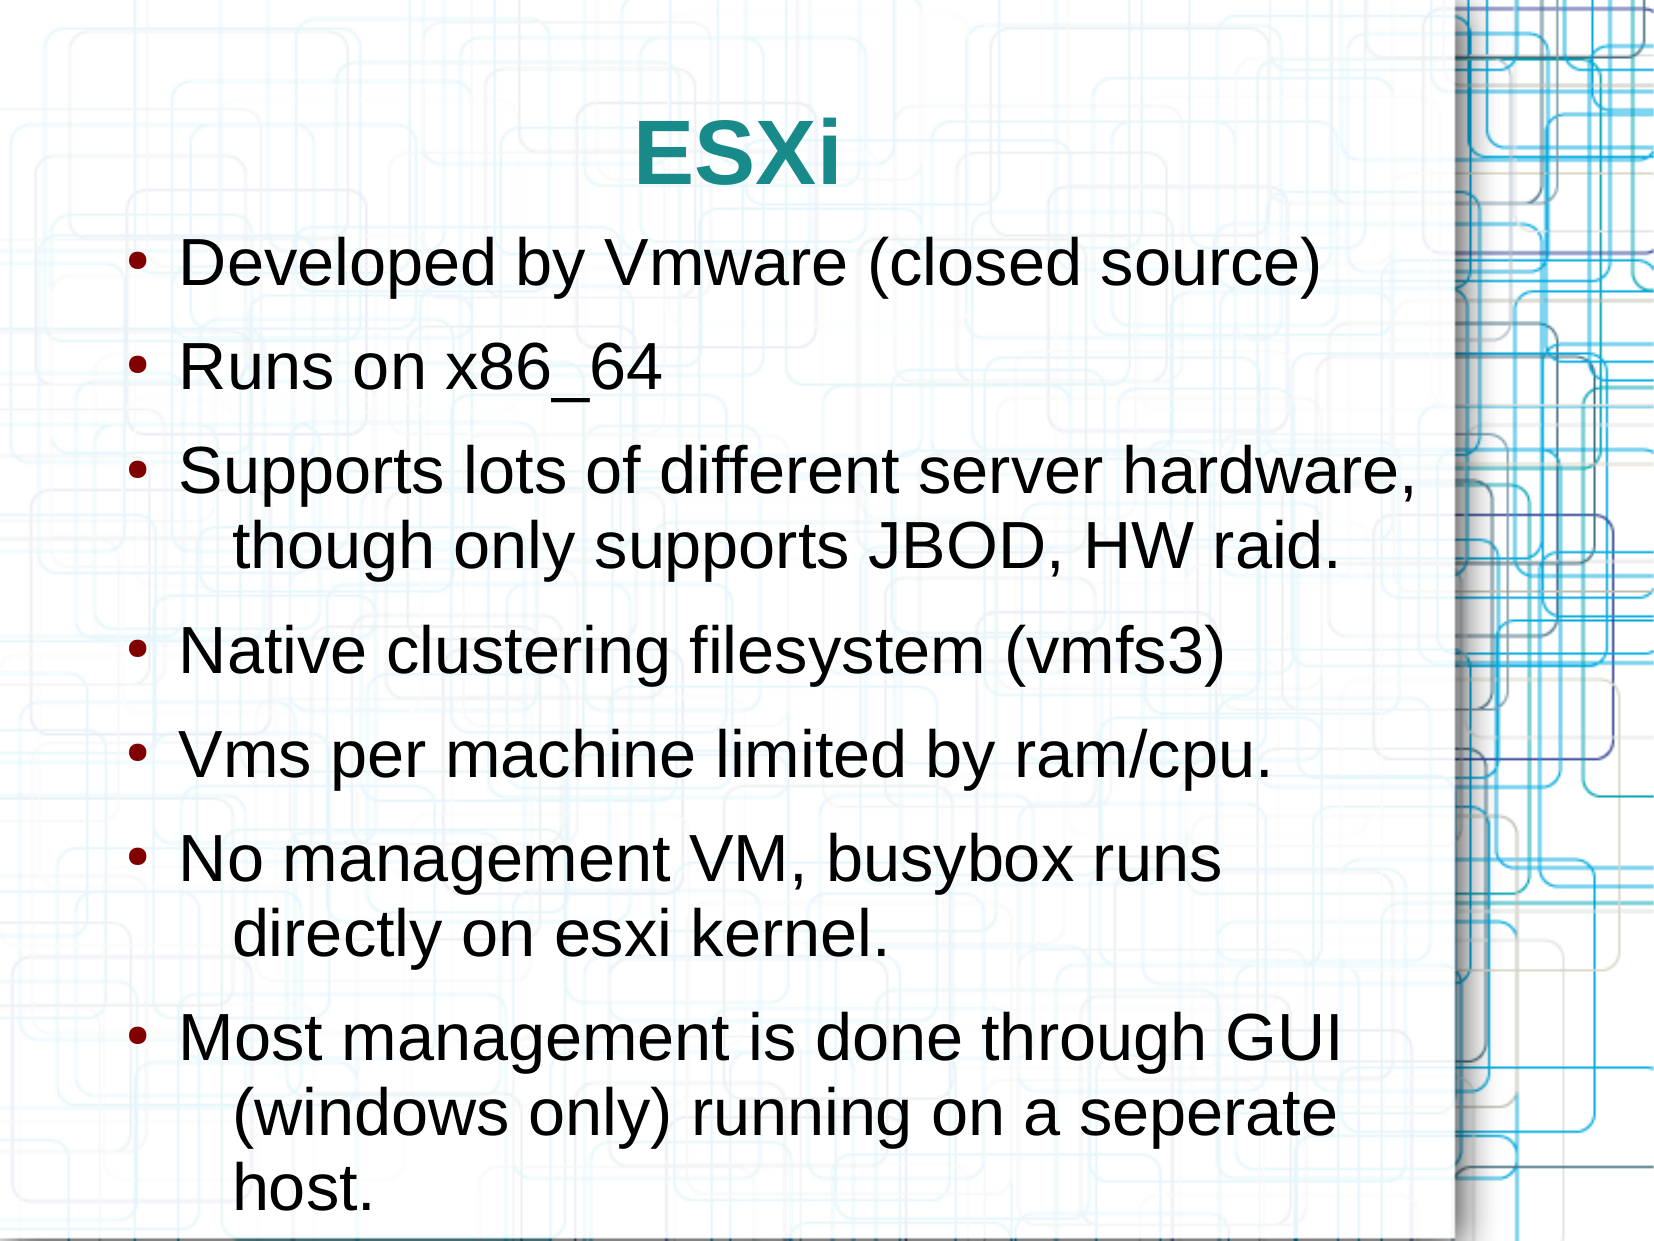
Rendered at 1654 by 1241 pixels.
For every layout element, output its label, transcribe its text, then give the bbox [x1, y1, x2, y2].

title ESXi [59, 49, 1418, 257]
list Developed by Vmware (closed source) Runs on x86_64 Supports lots of different server hardware, though only supports JBOD, HW raid. Native clustering filesystem (vmfs3) Vms per machine limited by ram/cpu. No management VM, busybox runs directly on esxi kernel. Most management is done through GUI (windows only) running on a seperate host. [90, 225, 1426, 1241]
picture [0, 0, 1654, 1241]
